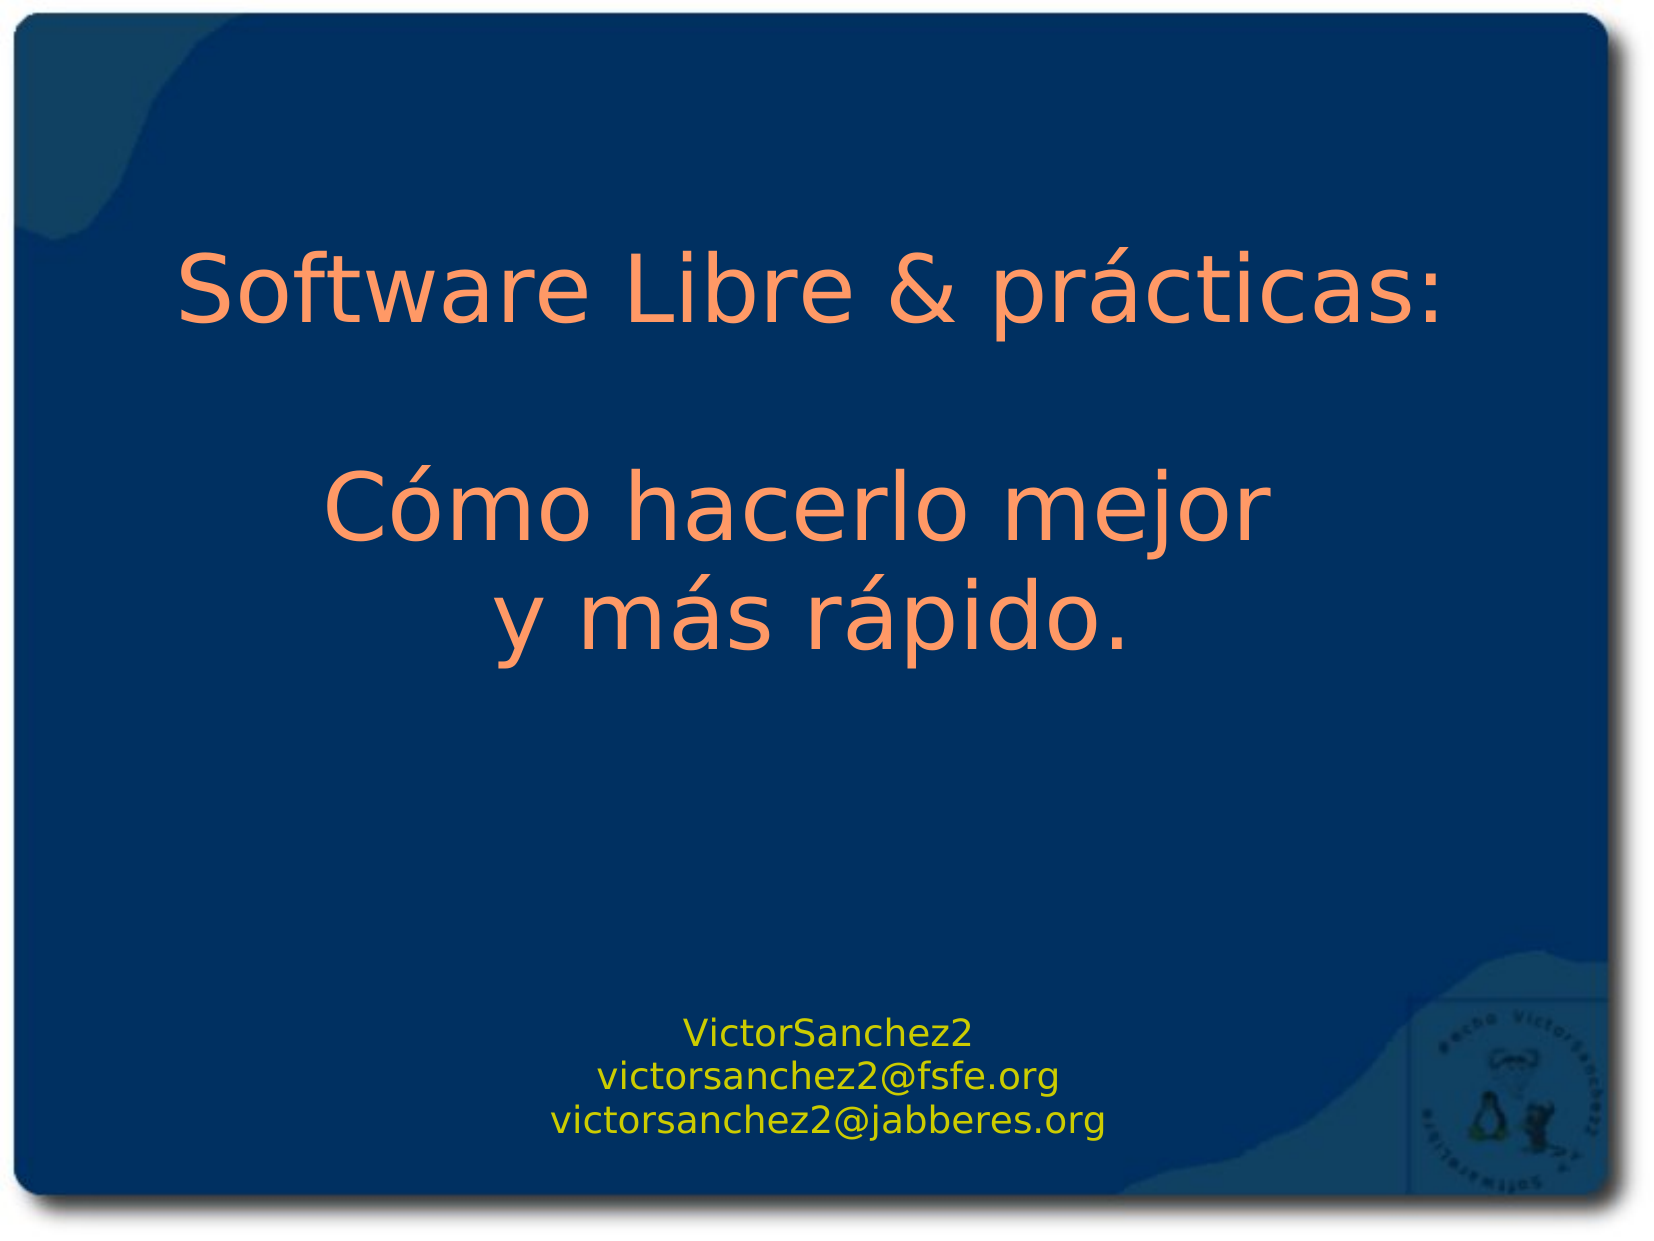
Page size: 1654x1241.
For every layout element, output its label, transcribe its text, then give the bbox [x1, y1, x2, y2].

text_box Software Libre & prácticas: Cómo hacerlo mejor y más rápido. [147, 228, 1477, 680]
picture [0, 0, 1654, 1241]
text_box VictorSanchez2 victorsanchez2@fsfe.org victorsanchez2@jabberes.org [535, 1003, 1123, 1150]
